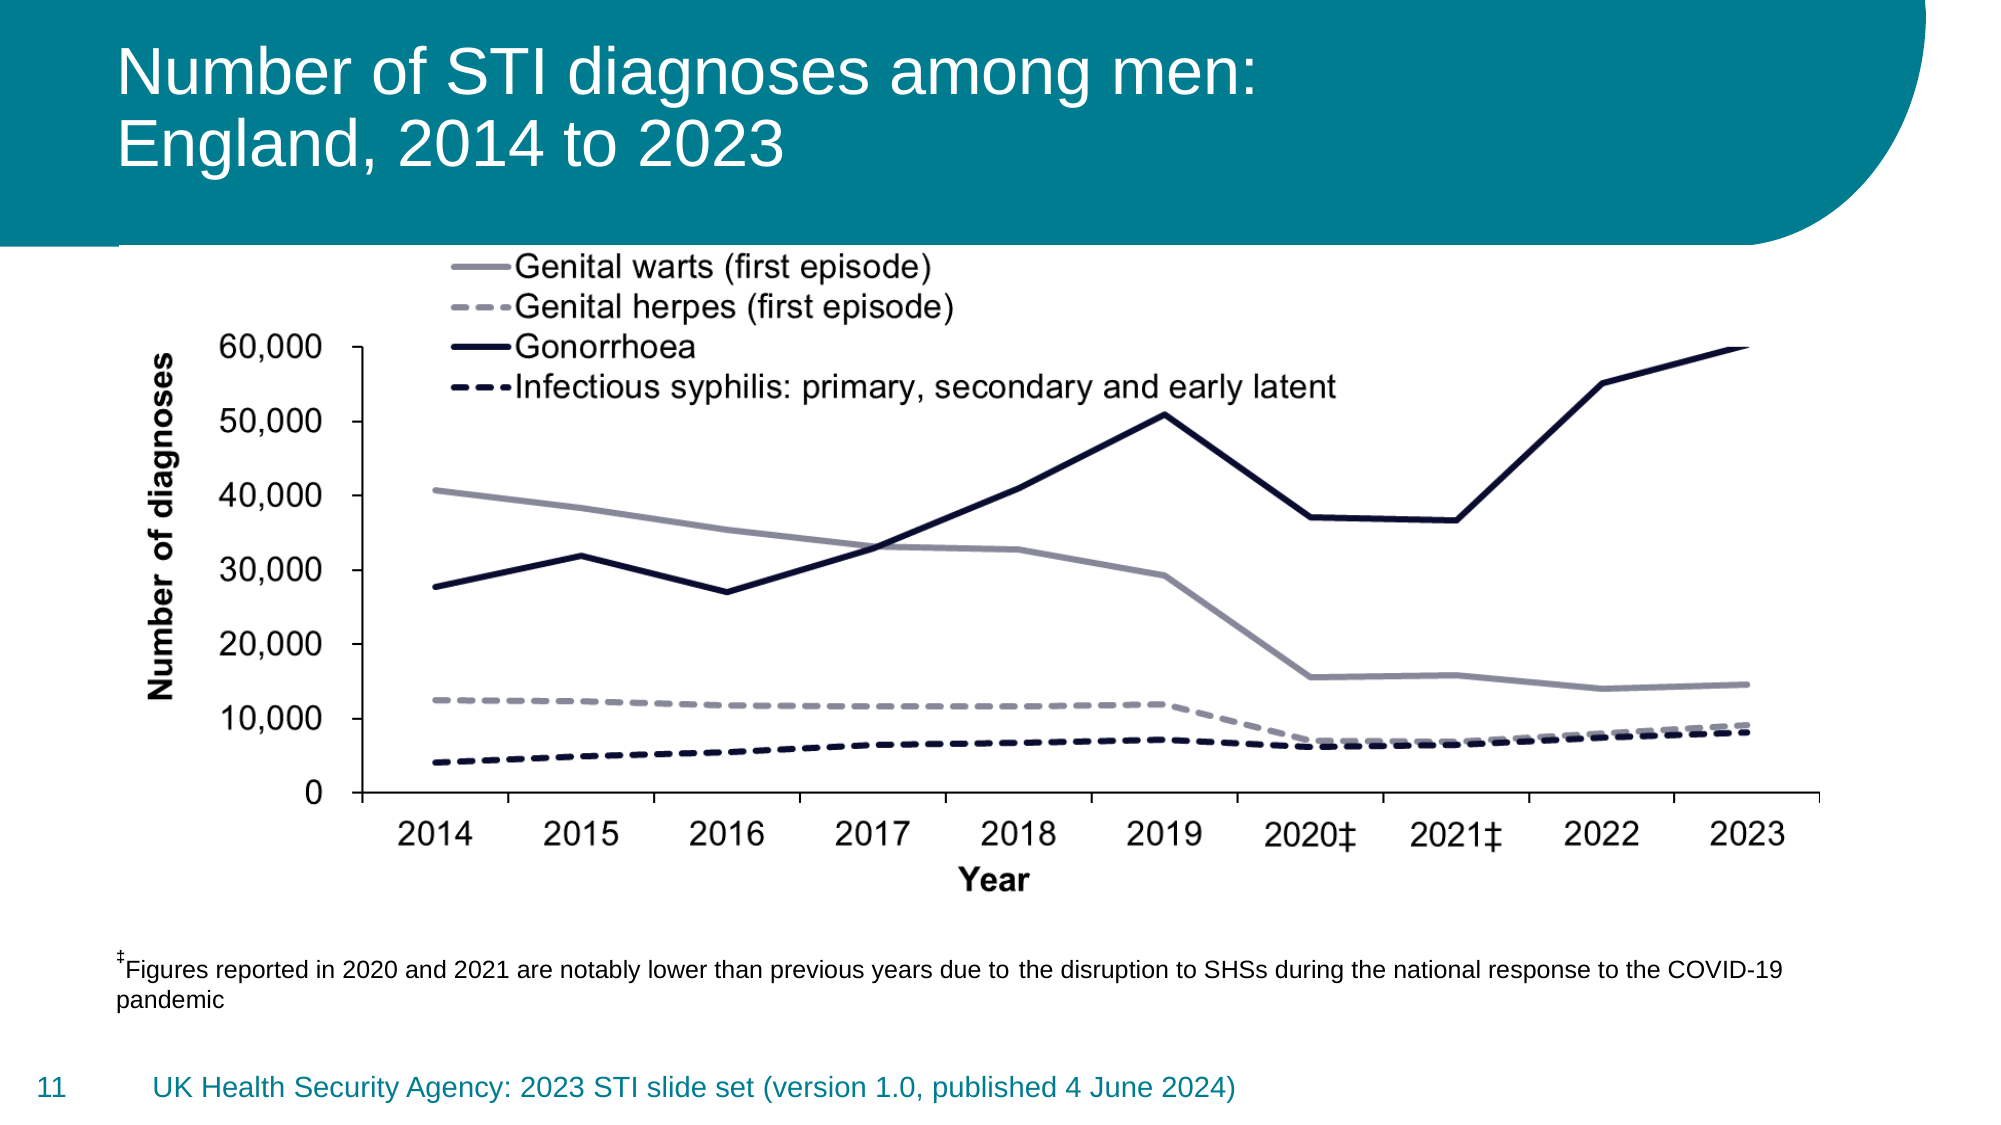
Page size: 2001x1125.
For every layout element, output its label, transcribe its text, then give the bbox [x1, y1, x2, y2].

text_box [21, 1056, 120, 1117]
title Number of STI diagnoses among men: England, 2014 to 2023 [101, 29, 1747, 189]
picture [119, 245, 1820, 909]
text_box UK Health Security Agency: 2023 STI slide set (version 1.0, published 4 June 2024) [137, 1056, 1780, 1116]
text_box ‡Figures reported in 2020 and 2021 are notably lower than previous years due to the disruption to SHSs during the national response to the COVID-19 pandemic [101, 939, 1911, 1021]
